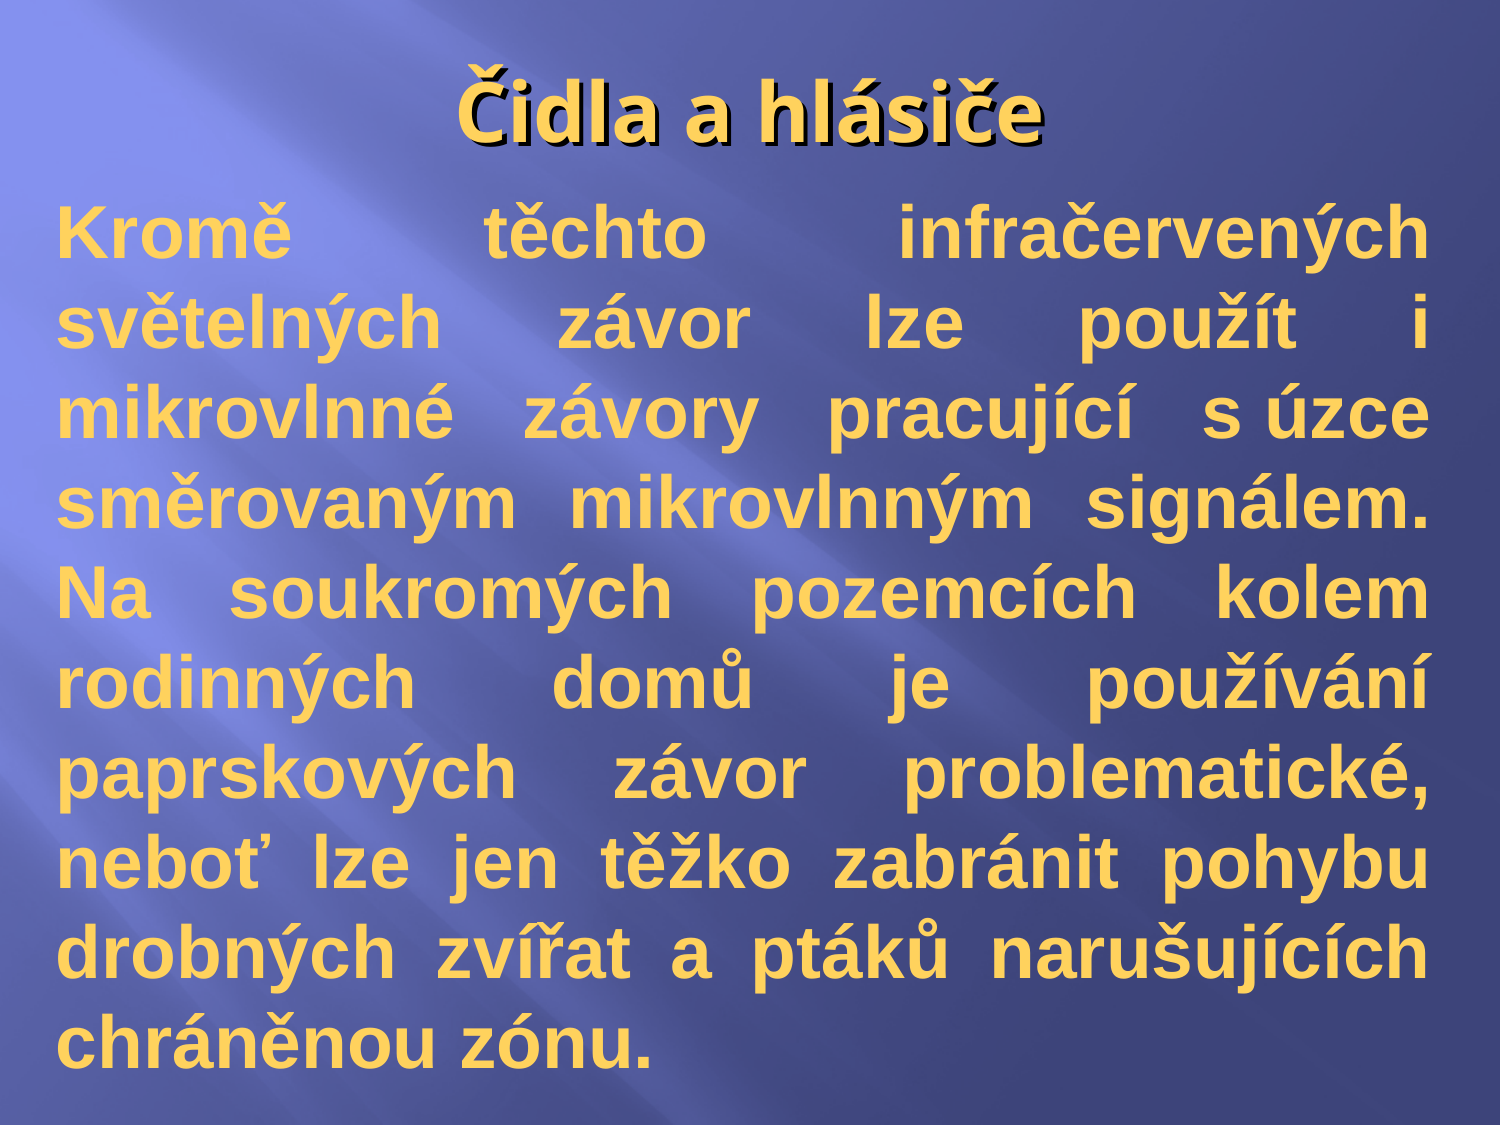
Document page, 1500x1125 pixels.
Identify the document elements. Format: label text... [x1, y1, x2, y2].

text_box Kromě těchto infračervených světelných závor lze použít i mikrovlnné závory pracující s úzce směrovaným mikrovlnným signálem. Na soukromých pozemcích kolem rodinných domů je používání paprskových závor problematické, neboť lze jen těžko zabránit pohybu drobných zvířat a ptáků narušujících chráněnou zónu. [41, 172, 1447, 1094]
picture [0, 0, 1500, 1125]
title Čidla a hlásiče [75, 45, 1426, 172]
